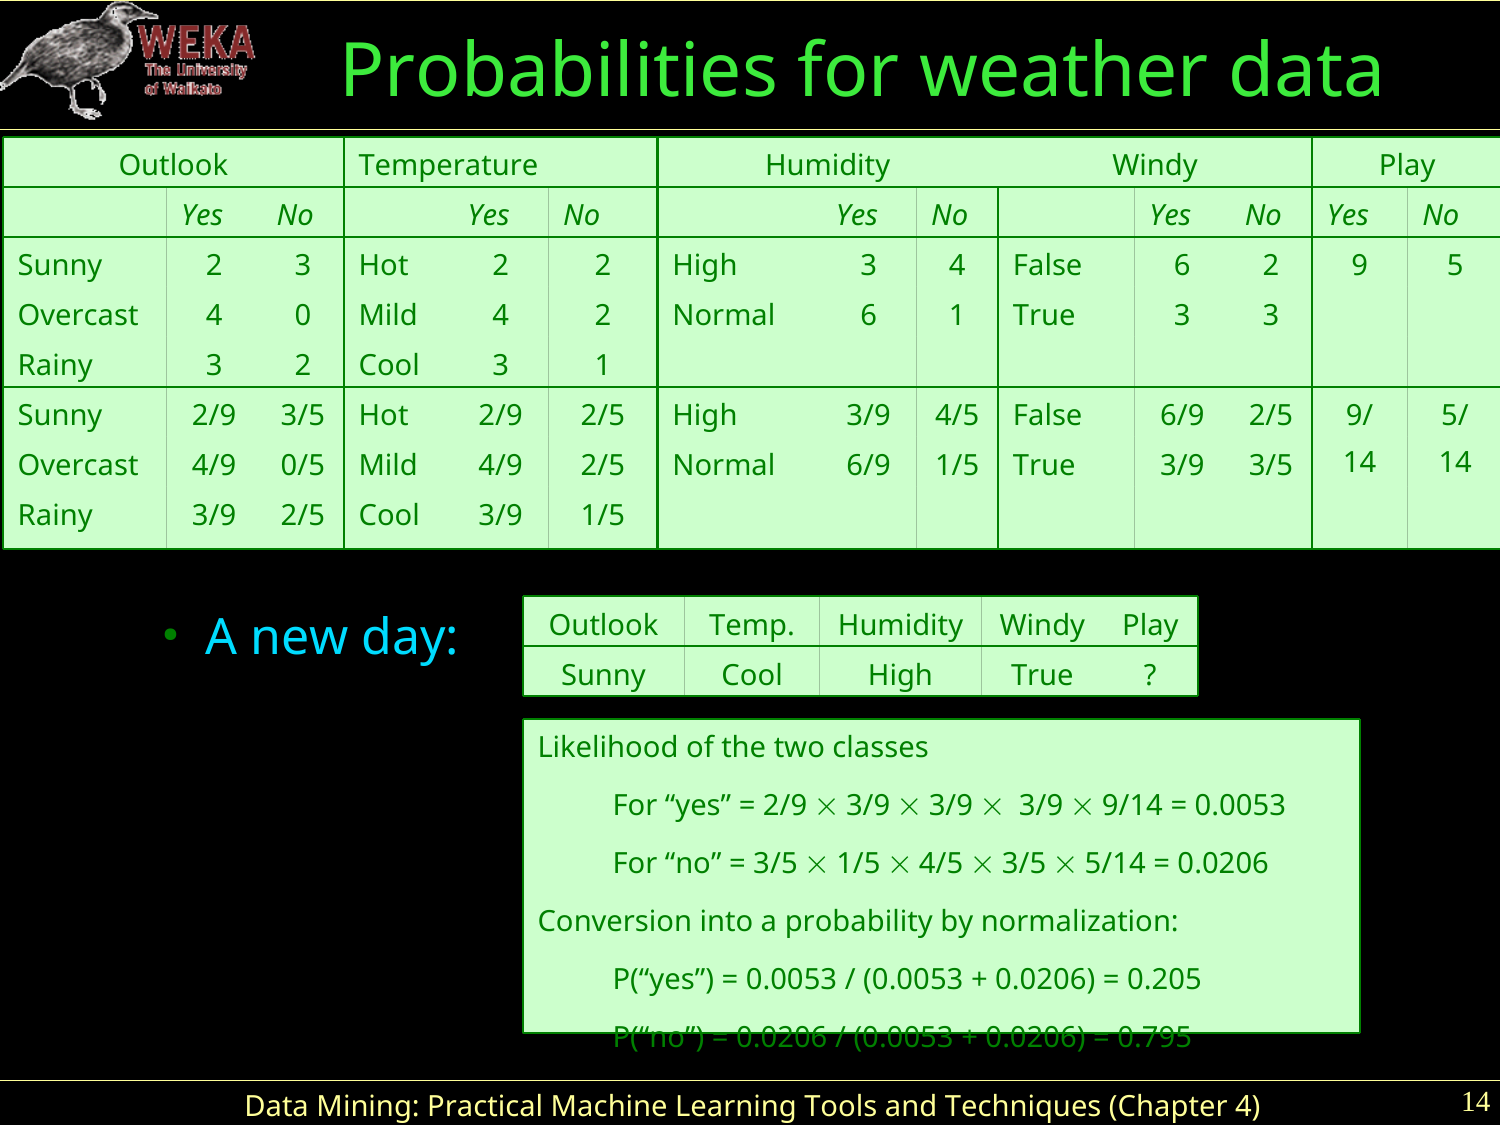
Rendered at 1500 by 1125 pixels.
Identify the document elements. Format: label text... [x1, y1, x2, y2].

text_box Likelihood of the two classes For “yes” = 2/9  3/9  3/9  3/9  9/14 = 0.0053 For “no” = 3/5  1/5  4/5  3/5  5/14 = 0.0206 Conversion into a probability by normalization: P(“yes”) = 0.0053 / (0.0053 + 0.0206) = 0.205 P(“no”) = 0.0206 / (0.0053 + 0.0206) = 0.795 [524, 720, 1359, 1032]
text_box Yes [822, 188, 917, 236]
text_box High [820, 647, 982, 695]
text_box Rainy [4, 487, 167, 548]
text_box Normal [659, 437, 822, 487]
text_box High [659, 238, 822, 287]
text_box 2/9 [453, 388, 549, 437]
text_box 5/ 14 [1408, 388, 1500, 437]
text_box 3 [1135, 287, 1231, 337]
text_box Overcast [4, 437, 167, 487]
text_box Cool [345, 487, 453, 548]
text_box Overcast [4, 287, 167, 337]
text_box Cool [685, 647, 820, 695]
text_box 3/9 [453, 487, 549, 548]
text_box Play [1313, 148, 1500, 186]
text_box 6 [1135, 238, 1231, 287]
text_box 4 [167, 287, 262, 337]
text_box True [982, 647, 1104, 695]
text_box 1/5 [549, 487, 656, 548]
text_box 3/9 [822, 388, 917, 437]
text_box Outlook [4, 138, 343, 186]
text_box Rainy [4, 337, 167, 386]
text_box Hot [345, 238, 453, 287]
text_box [1313, 437, 1500, 548]
text_box No [1408, 188, 1500, 236]
text_box Yes [167, 188, 262, 236]
text_box [1313, 287, 1500, 386]
text_box 2/5 [549, 437, 656, 487]
text_box 3 [822, 238, 917, 287]
text_box Yes [1313, 188, 1408, 236]
text_box 9 [1313, 238, 1408, 287]
text_box Yes [453, 188, 549, 236]
text_box [659, 487, 997, 548]
text_box 1 [549, 337, 656, 386]
text_box 2 [1231, 238, 1311, 287]
text_box Sunny [4, 388, 167, 437]
title Probabilities for weather data [324, 0, 1500, 148]
text_box Mild [345, 287, 453, 337]
text_box High [659, 388, 822, 437]
text_box Temp. [685, 597, 820, 645]
text_box 6/9 [1135, 388, 1231, 437]
text_box 3 [1231, 287, 1311, 337]
text_box No [549, 188, 656, 236]
text_box Play [1104, 597, 1197, 645]
picture [0, 1, 266, 129]
text_box False [999, 388, 1135, 437]
text_box 2/5 [262, 487, 343, 548]
text_box Windy [982, 597, 1104, 645]
text_box 6/9 [822, 437, 917, 487]
text_box 4/9 [167, 437, 262, 487]
text_box [659, 337, 997, 386]
text_box No [1231, 188, 1311, 236]
text_box No [917, 188, 997, 236]
text_box [999, 188, 1135, 236]
text_box 1 [917, 287, 997, 337]
text_box [4, 188, 167, 236]
text_box Hot [345, 388, 453, 437]
text_box 3/9 [167, 487, 262, 548]
text_box Sunny [4, 238, 167, 287]
text_box [999, 487, 1311, 548]
text_box 2 [262, 337, 343, 386]
text_box Windy [999, 148, 1311, 186]
text_box 3 [453, 337, 549, 386]
text_box 2 [549, 238, 656, 287]
text_box Outlook [623, 597, 685, 645]
text_box Normal [659, 287, 822, 337]
text_box 4 [917, 238, 997, 287]
text_box Cool [345, 337, 453, 386]
text_box 9/ 14 [1313, 388, 1408, 437]
text_box True [999, 437, 1135, 487]
text_box 3/9 [1135, 437, 1231, 487]
text_box [999, 337, 1311, 386]
text_box Humidity [659, 148, 999, 186]
text_box 4 [453, 287, 549, 337]
text_box 6 [822, 287, 917, 337]
text_box No [262, 188, 343, 236]
text_box 0/5 [262, 437, 343, 487]
text_box 3 [167, 337, 262, 386]
text_box 5 [1408, 238, 1500, 287]
text_box 2 [167, 238, 262, 287]
text_box False [999, 238, 1135, 287]
text_box Sunny [524, 647, 685, 695]
text_box True [999, 287, 1135, 337]
text_box 4/9 [453, 437, 549, 487]
text_box 2/9 [167, 388, 262, 437]
text_box Temperature [345, 148, 656, 186]
text_box 0 [262, 287, 343, 337]
text_box [659, 188, 822, 236]
text_box 2 [549, 287, 656, 337]
text_box Yes [1135, 188, 1231, 236]
text_box 2/5 [549, 388, 656, 437]
text_box [345, 188, 453, 236]
text_box 3/5 [1231, 437, 1311, 487]
text_box Humidity [820, 597, 982, 645]
text_box 3/5 [262, 388, 343, 437]
text_box 2 [453, 238, 549, 287]
text_box 2/5 [1231, 388, 1311, 437]
text_box A new day: [147, 593, 623, 684]
text_box 4/5 [917, 388, 997, 437]
text_box ? [1104, 647, 1197, 695]
text_box 3 [262, 238, 343, 287]
text_box 1/5 [917, 437, 997, 487]
text_box Mild [345, 437, 453, 487]
